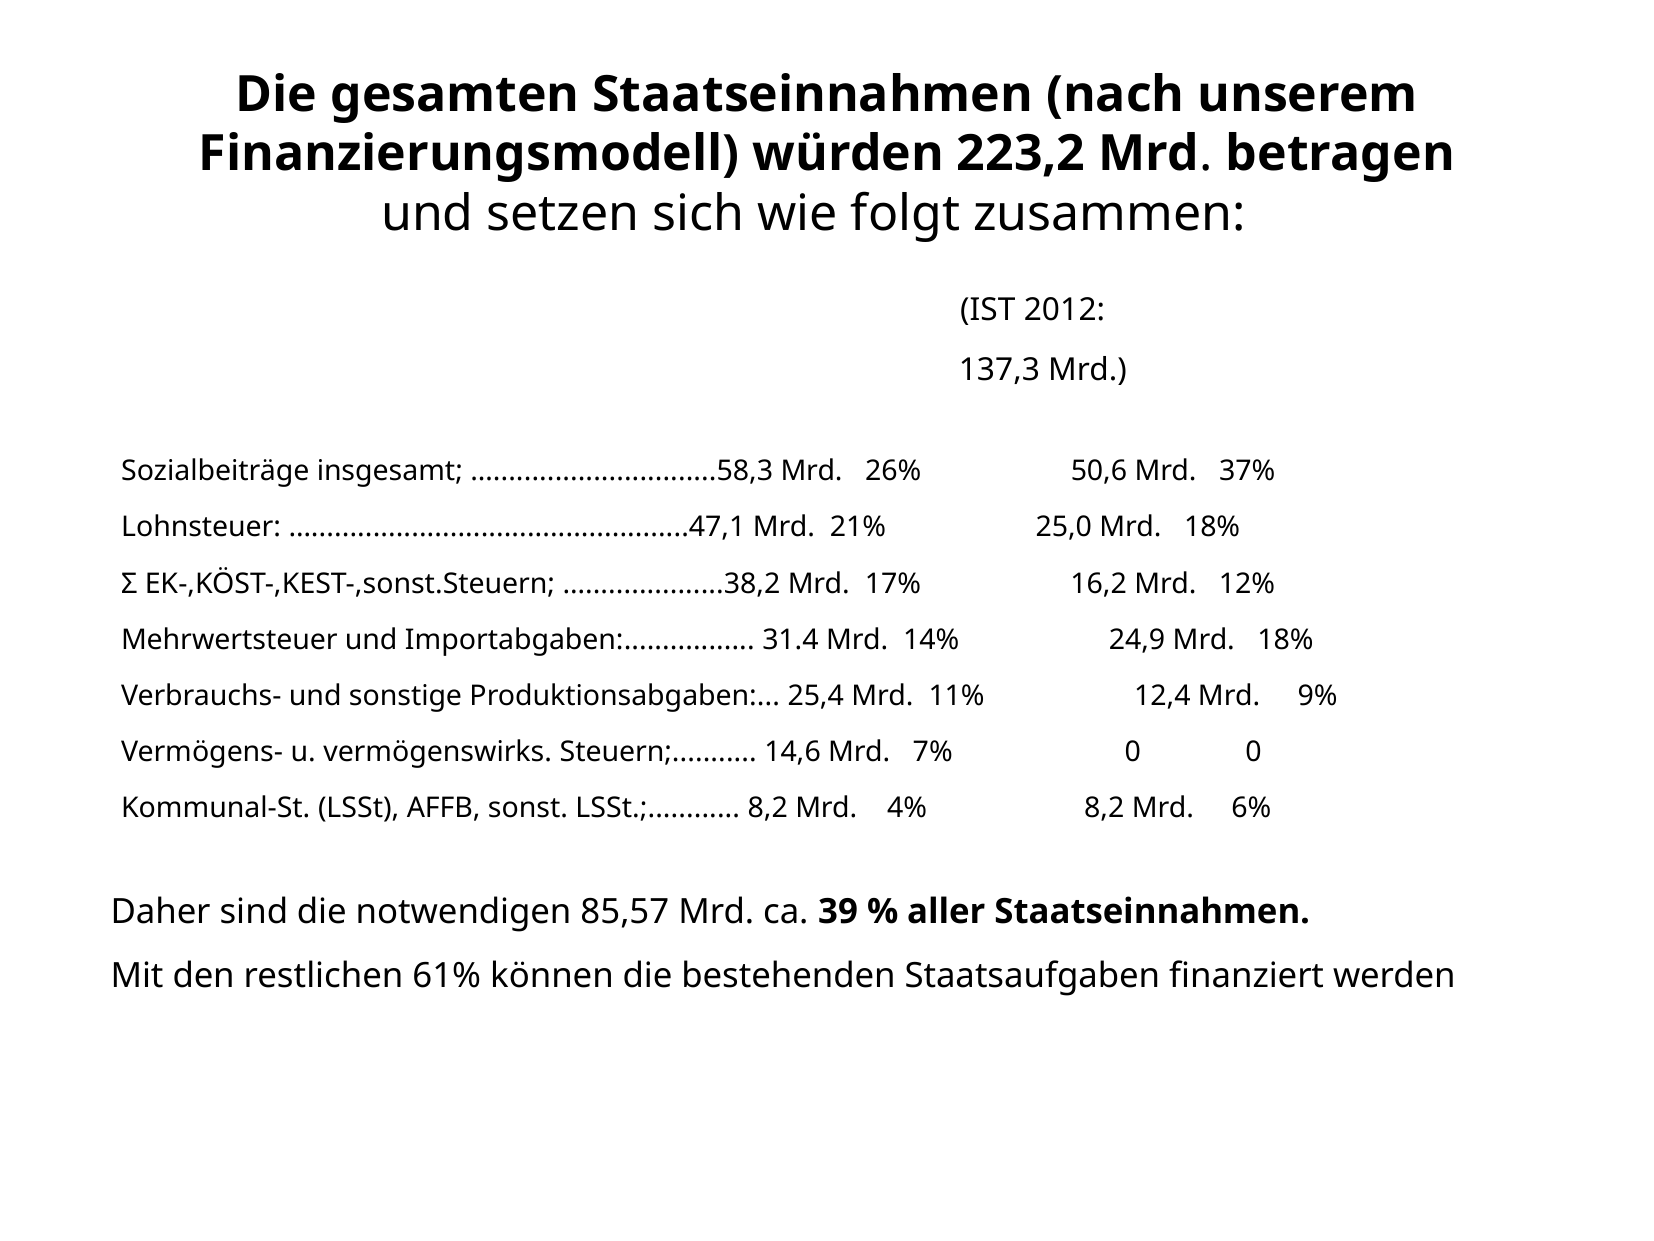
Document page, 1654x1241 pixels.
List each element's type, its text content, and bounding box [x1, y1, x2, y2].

list (IST 2012: 137,3 Mrd.) Sozialbeiträge insgesamt; ….............................58,3 Mrd. 26% 50,6 Mrd. 37% Lohnsteuer: ….................................................47,1 Mrd. 21% 25,0 Mrd. 18% Σ EK-,KÖST-,KEST-,sonst.Steuern; …..................38,2 Mrd. 17% 16,2 Mrd. 12% Mehrwertsteuer und Importabgaben:................. 31.4 Mrd. 14% 24,9 Mrd. 18% Verbrauchs- und sonstige Produktionsabgaben:... 25,4 Mrd. 11% 12,4 Mrd. 9% Vermögens- u. vermögenswirks. Steuern;........... 14,6 Mrd. 7% 0 0 Kommunal-St. (LSSt), AFFB, sonst. LSSt.;............ 8,2 Mrd. 4% 8,2 Mrd. 6% Daher sind die notwendigen 85,57 Mrd. ca. 39 % aller Staatseinnahmen. Mit den restlichen 61% können die bestehenden Staatsaufgaben finanziert werden [82, 290, 1571, 1010]
title Die gesamten Staatseinnahmen (nach unserem Finanzierungsmodell) würden 223,2 Mrd. betragen und setzen sich wie folgt zusammen: [82, 49, 1571, 257]
